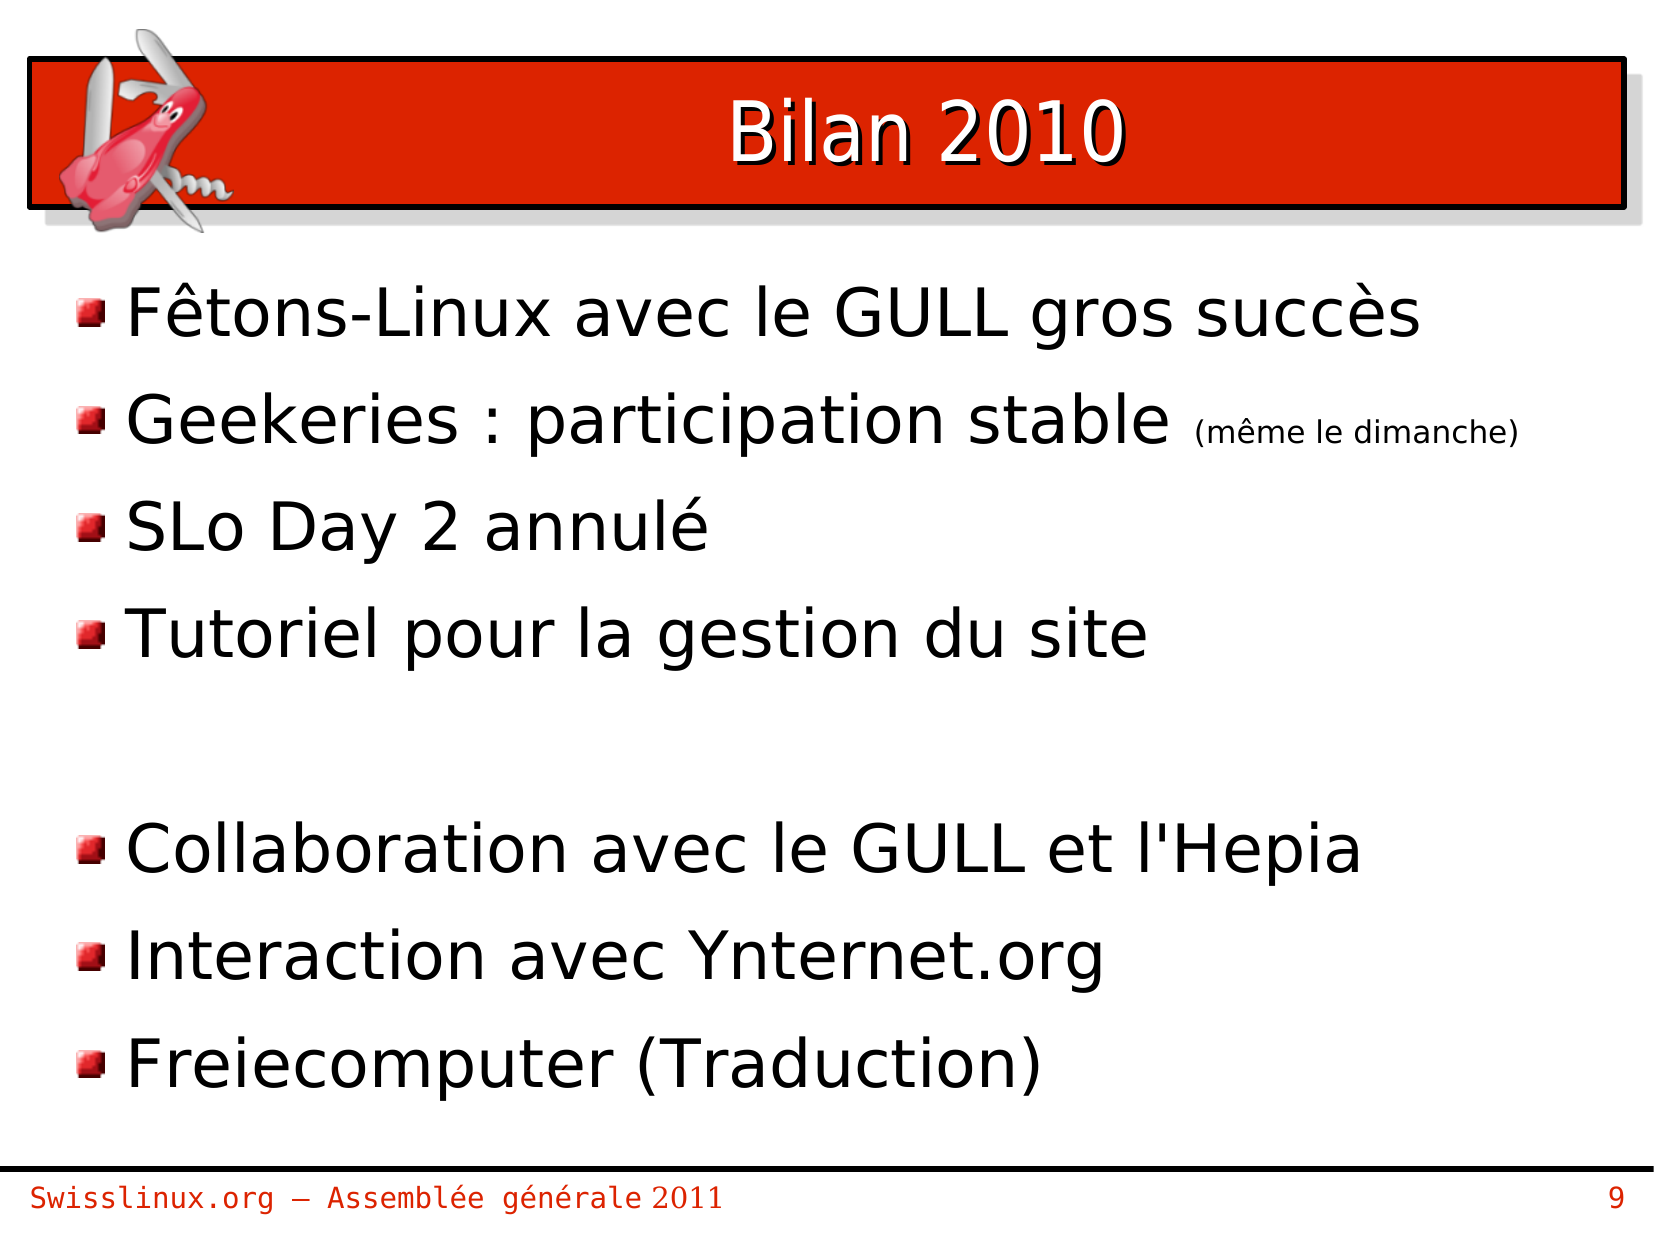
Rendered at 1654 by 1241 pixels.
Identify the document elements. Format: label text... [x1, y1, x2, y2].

picture [59, 29, 234, 233]
list Fêtons-Linux avec le GULL gros succès Geekeries : participation stable (même le dimanche) SLo Day 2 annulé Tutoriel pour la gestion du site Collaboration avec le GULL et l'Hepia Interaction avec Ynternet.org Freiecomputer (Traduction) [76, 273, 1565, 1103]
title Bilan 2010 [259, 84, 1595, 182]
